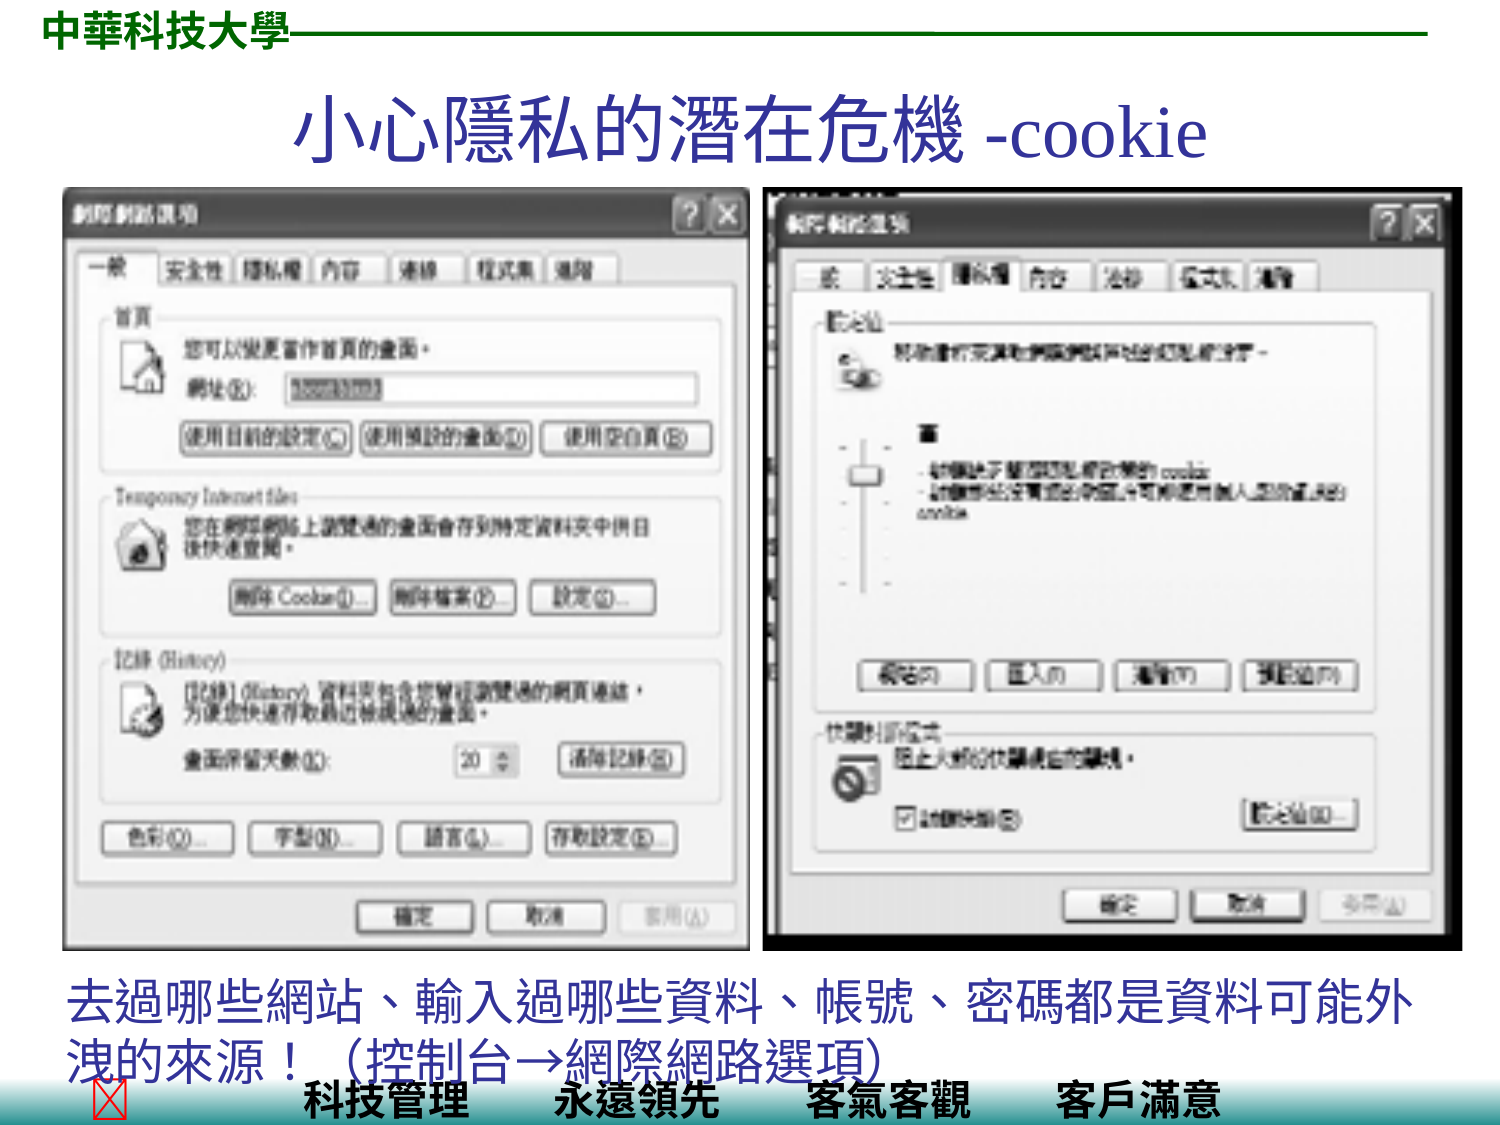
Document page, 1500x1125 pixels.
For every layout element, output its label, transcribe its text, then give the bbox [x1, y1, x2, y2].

picture [762, 187, 1463, 951]
text_box 去過哪些網站、輸入過哪些資料、帳號、密碼都是資料可能外洩的來源！（控制台→網際網路選項） [50, 962, 1450, 1098]
title 小心隱私的潛在危機-cookie [75, 50, 1426, 205]
picture [62, 187, 751, 951]
